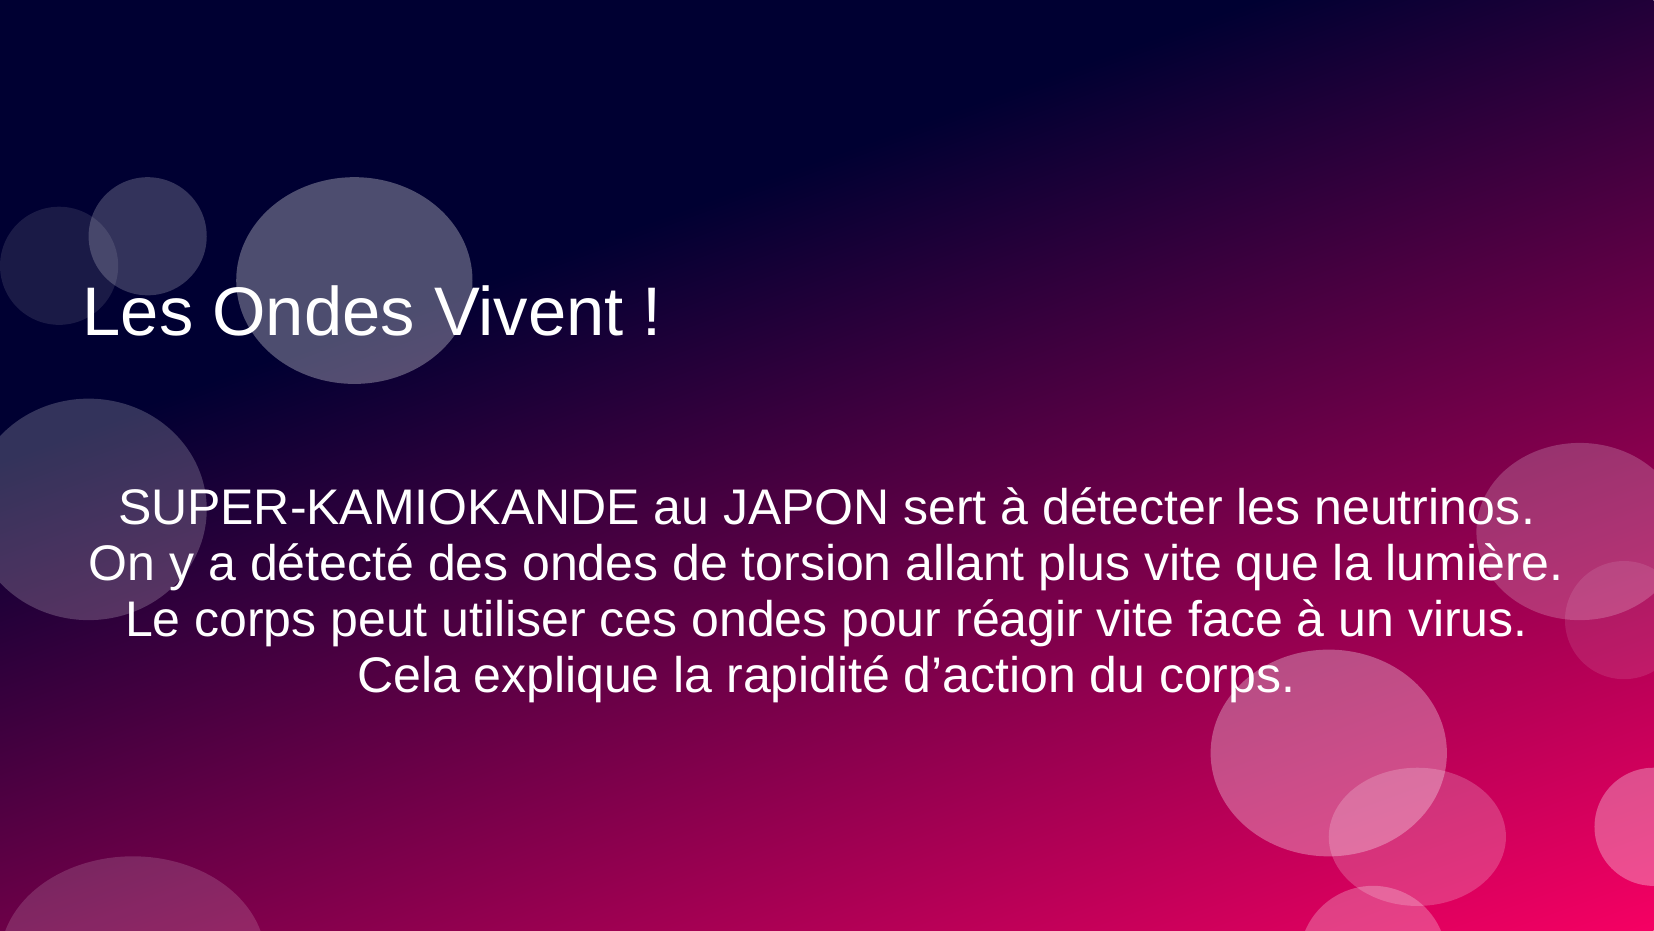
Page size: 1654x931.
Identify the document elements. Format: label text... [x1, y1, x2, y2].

subtitle SUPER-KAMIOKANDE au JAPON sert à détecter les neutrinos. On y a détecté des ondes de torsion allant plus vite que la lumière. Le corps peut utiliser ces ondes pour réagir vite face à un virus. Cela explique la rapidité d’action du corps. [82, 425, 1571, 758]
title Les Ondes Vivent ! [82, 234, 1571, 390]
